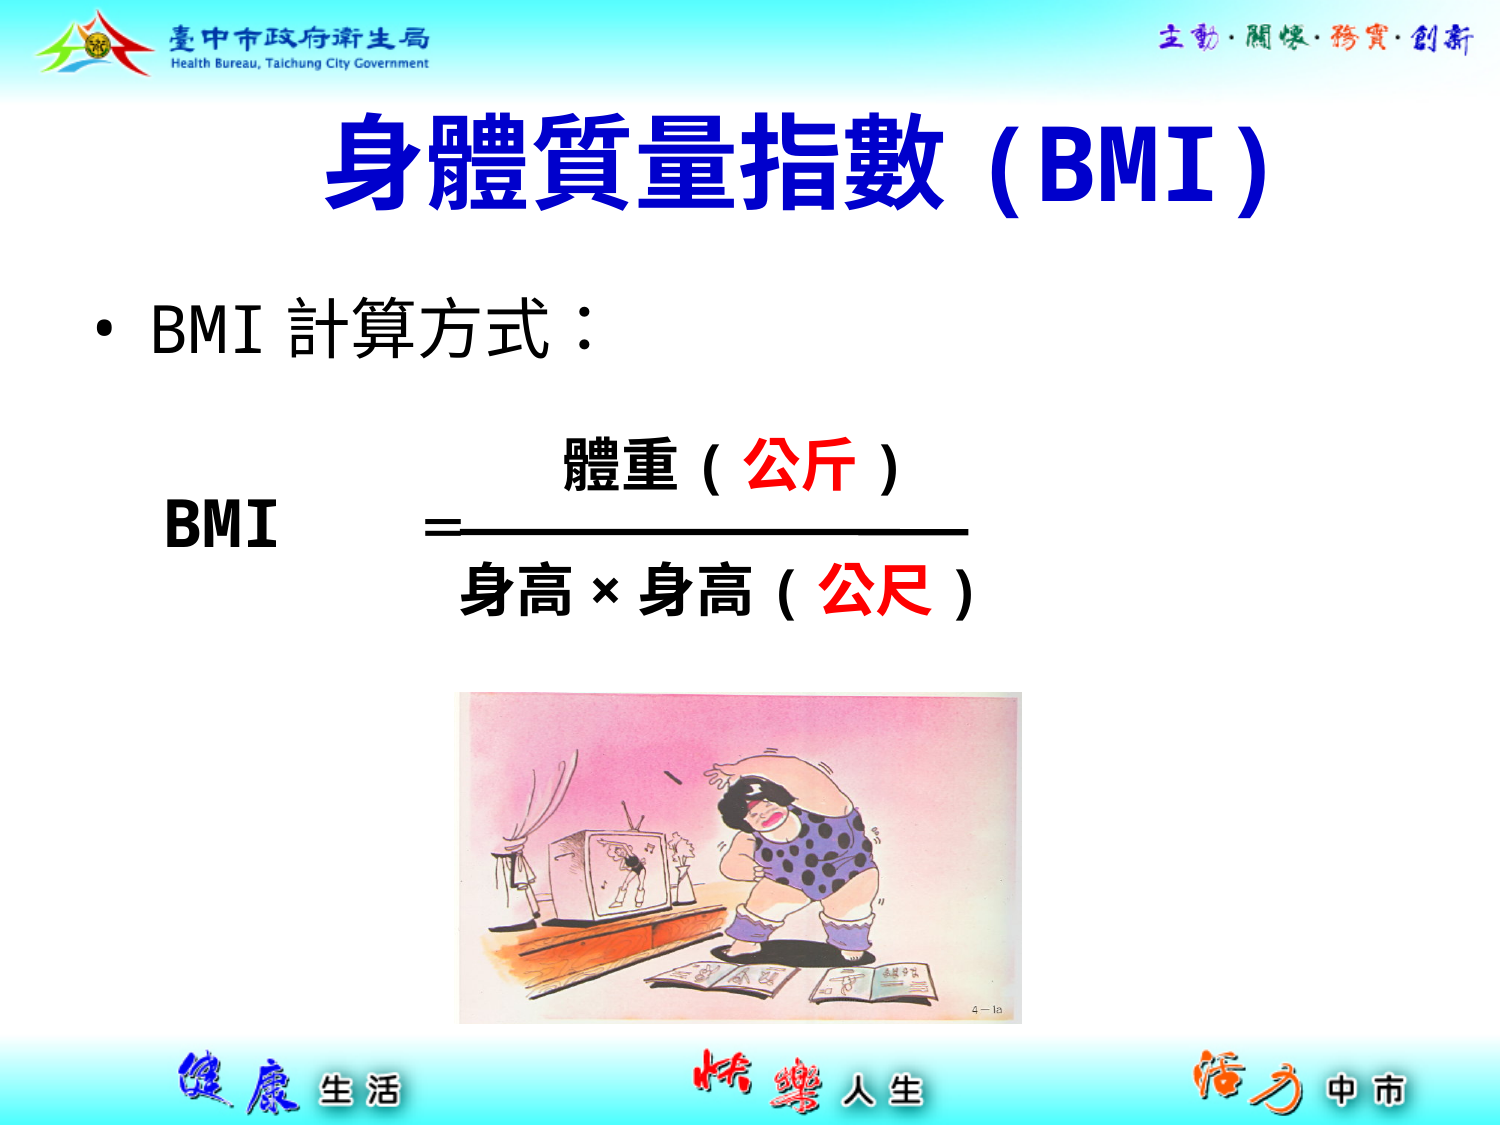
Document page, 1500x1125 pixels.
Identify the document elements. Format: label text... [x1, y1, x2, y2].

text_box BMI ＝ [147, 473, 493, 569]
text_box 體重(公斤) [442, 420, 1029, 506]
list BMI計算方式： [76, 278, 1427, 1083]
title 身體質量指數(BMI) [301, 90, 1306, 231]
text_box 身高×身高(公尺) [443, 545, 1034, 631]
